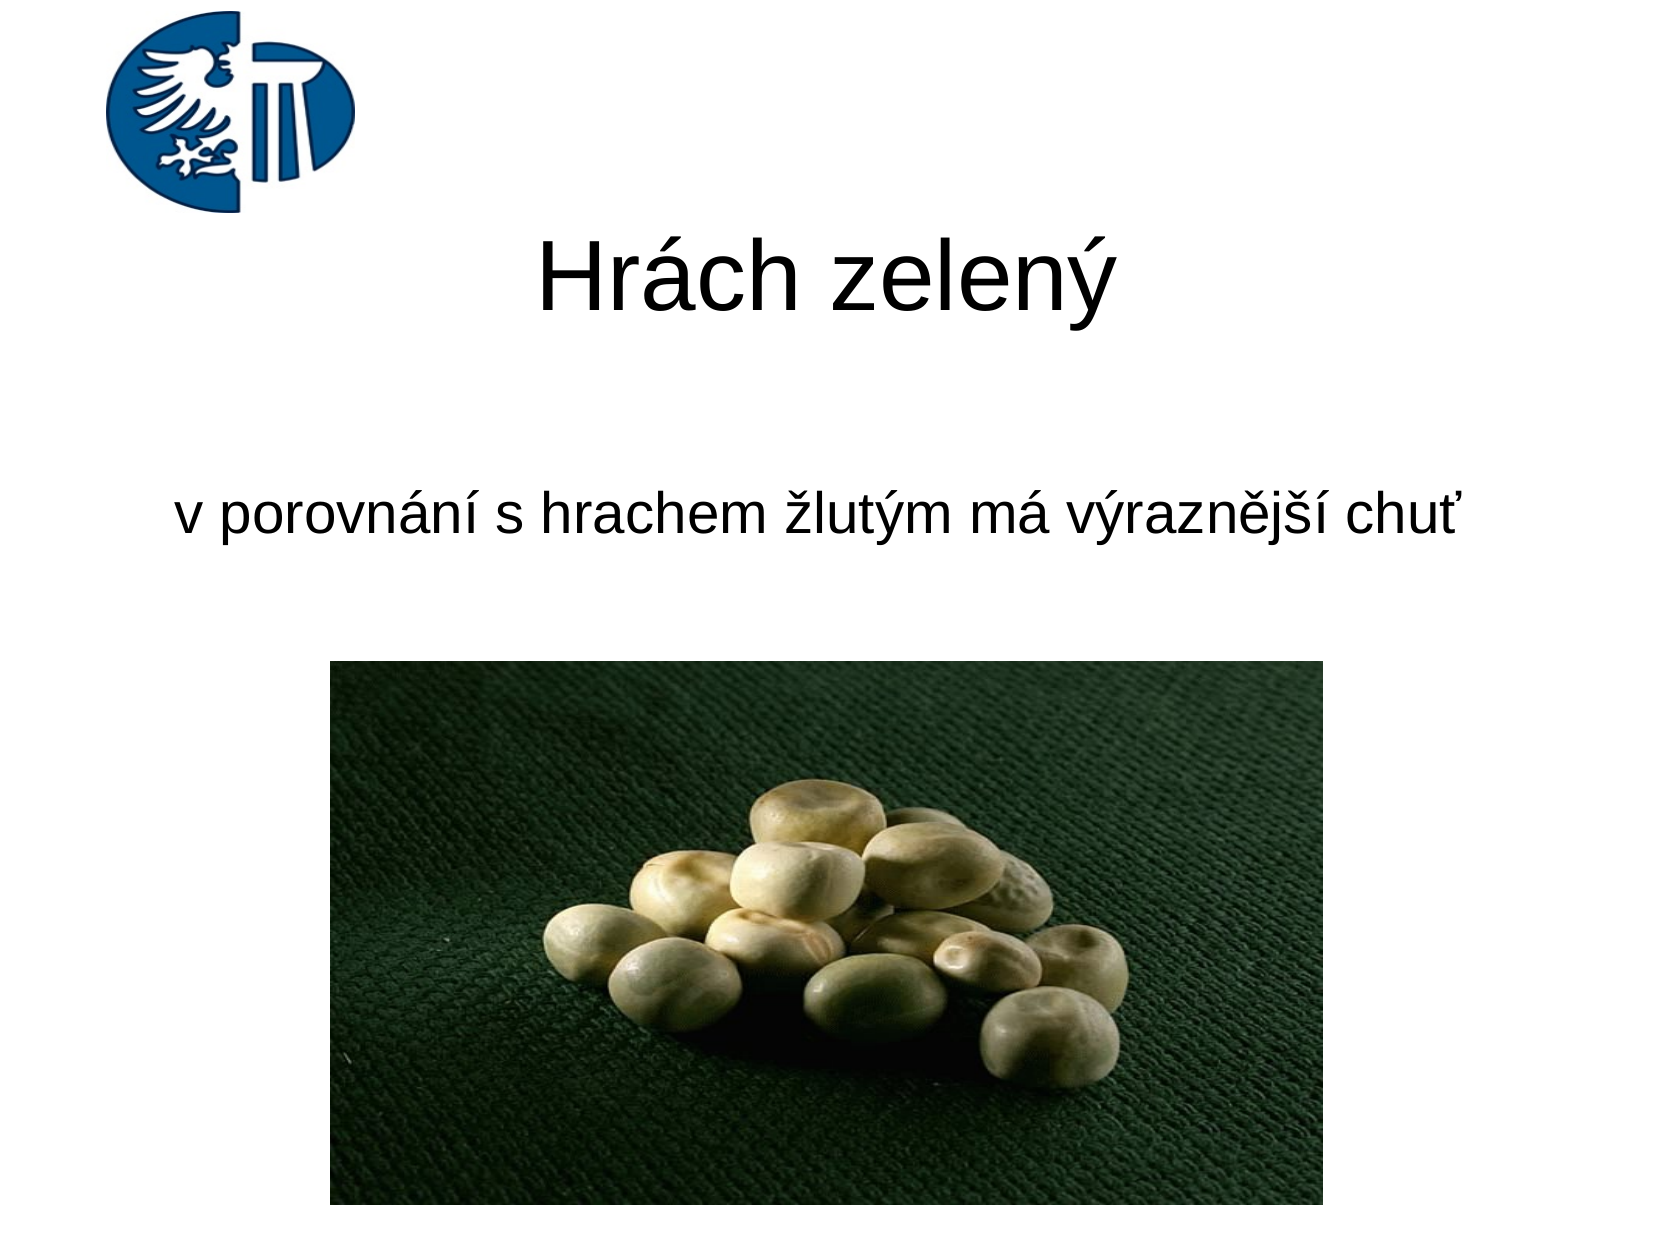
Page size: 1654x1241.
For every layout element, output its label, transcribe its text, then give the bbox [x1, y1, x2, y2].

picture [330, 661, 1323, 1205]
title Hrách zelený v porovnání s hrachem žlutým má výraznější chuť [82, 219, 1571, 556]
picture [106, 11, 355, 213]
